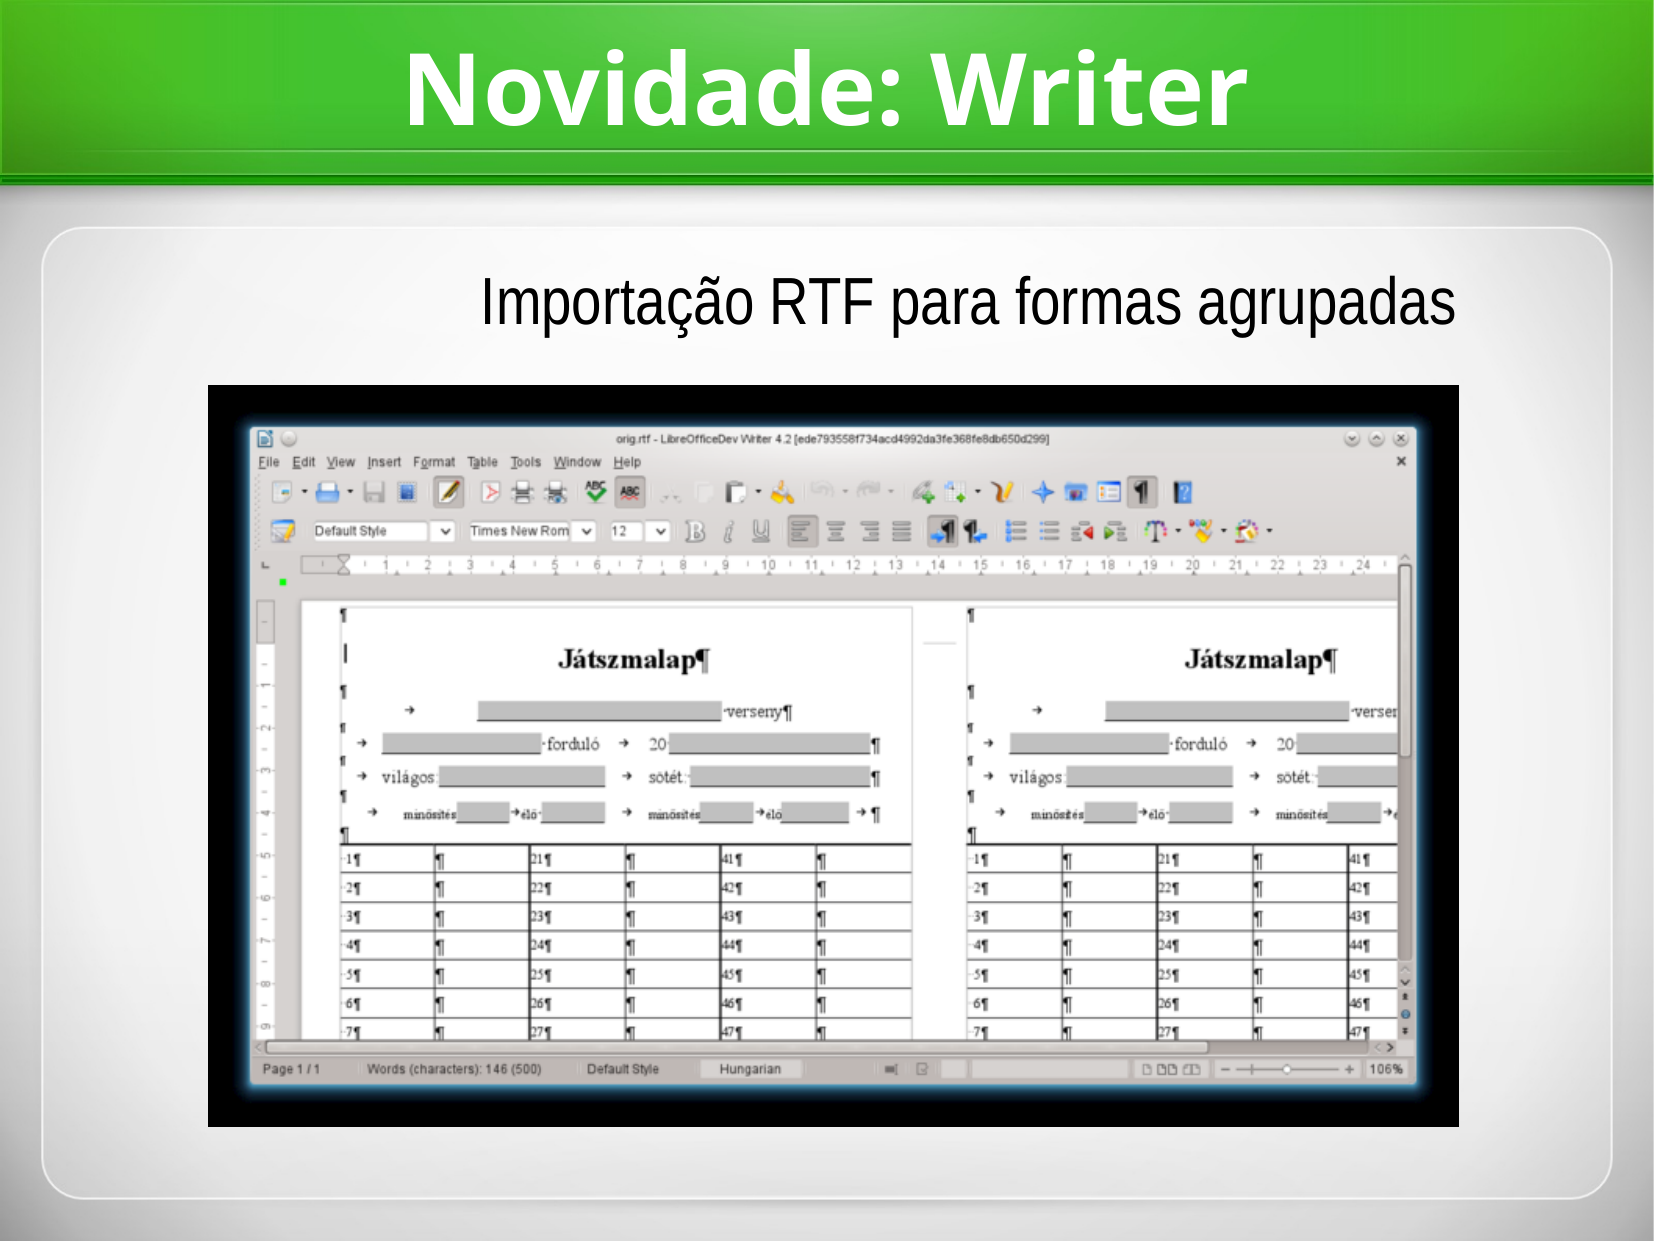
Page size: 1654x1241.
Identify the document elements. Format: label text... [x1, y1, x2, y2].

text_box Importação RTF para formas agrupadas [442, 254, 1474, 347]
title Novidade: Writer [82, 17, 1571, 166]
picture [0, 0, 1654, 1241]
